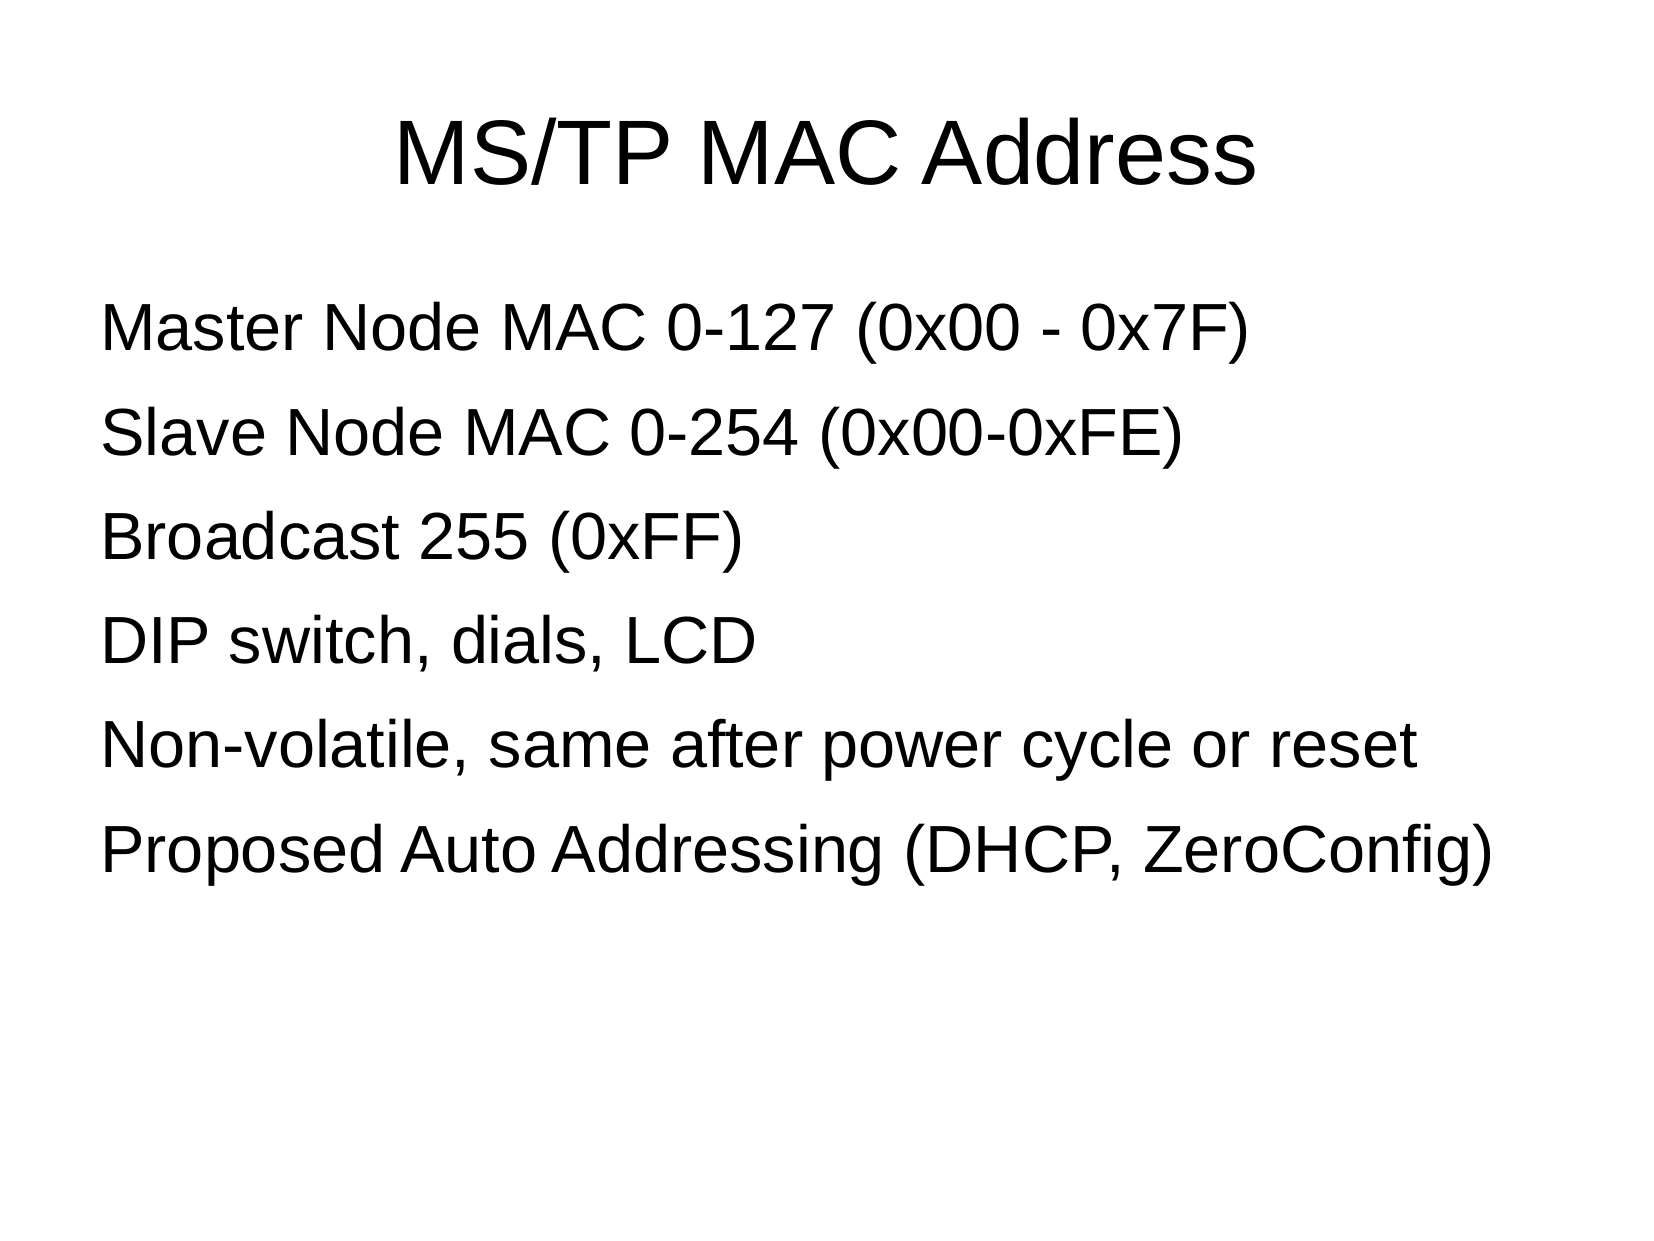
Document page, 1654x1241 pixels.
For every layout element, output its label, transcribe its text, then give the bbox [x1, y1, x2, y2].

title MS/TP MAC Address [82, 56, 1571, 250]
list Master Node MAC 0-127 (0x00 - 0x7F) Slave Node MAC 0-254 (0x00-0xFE) Broadcast 255 (0xFF) DIP switch, dials, LCD Non-volatile, same after power cycle or reset Proposed Auto Addressing (DHCP, ZeroConfig) [82, 290, 1571, 1094]
